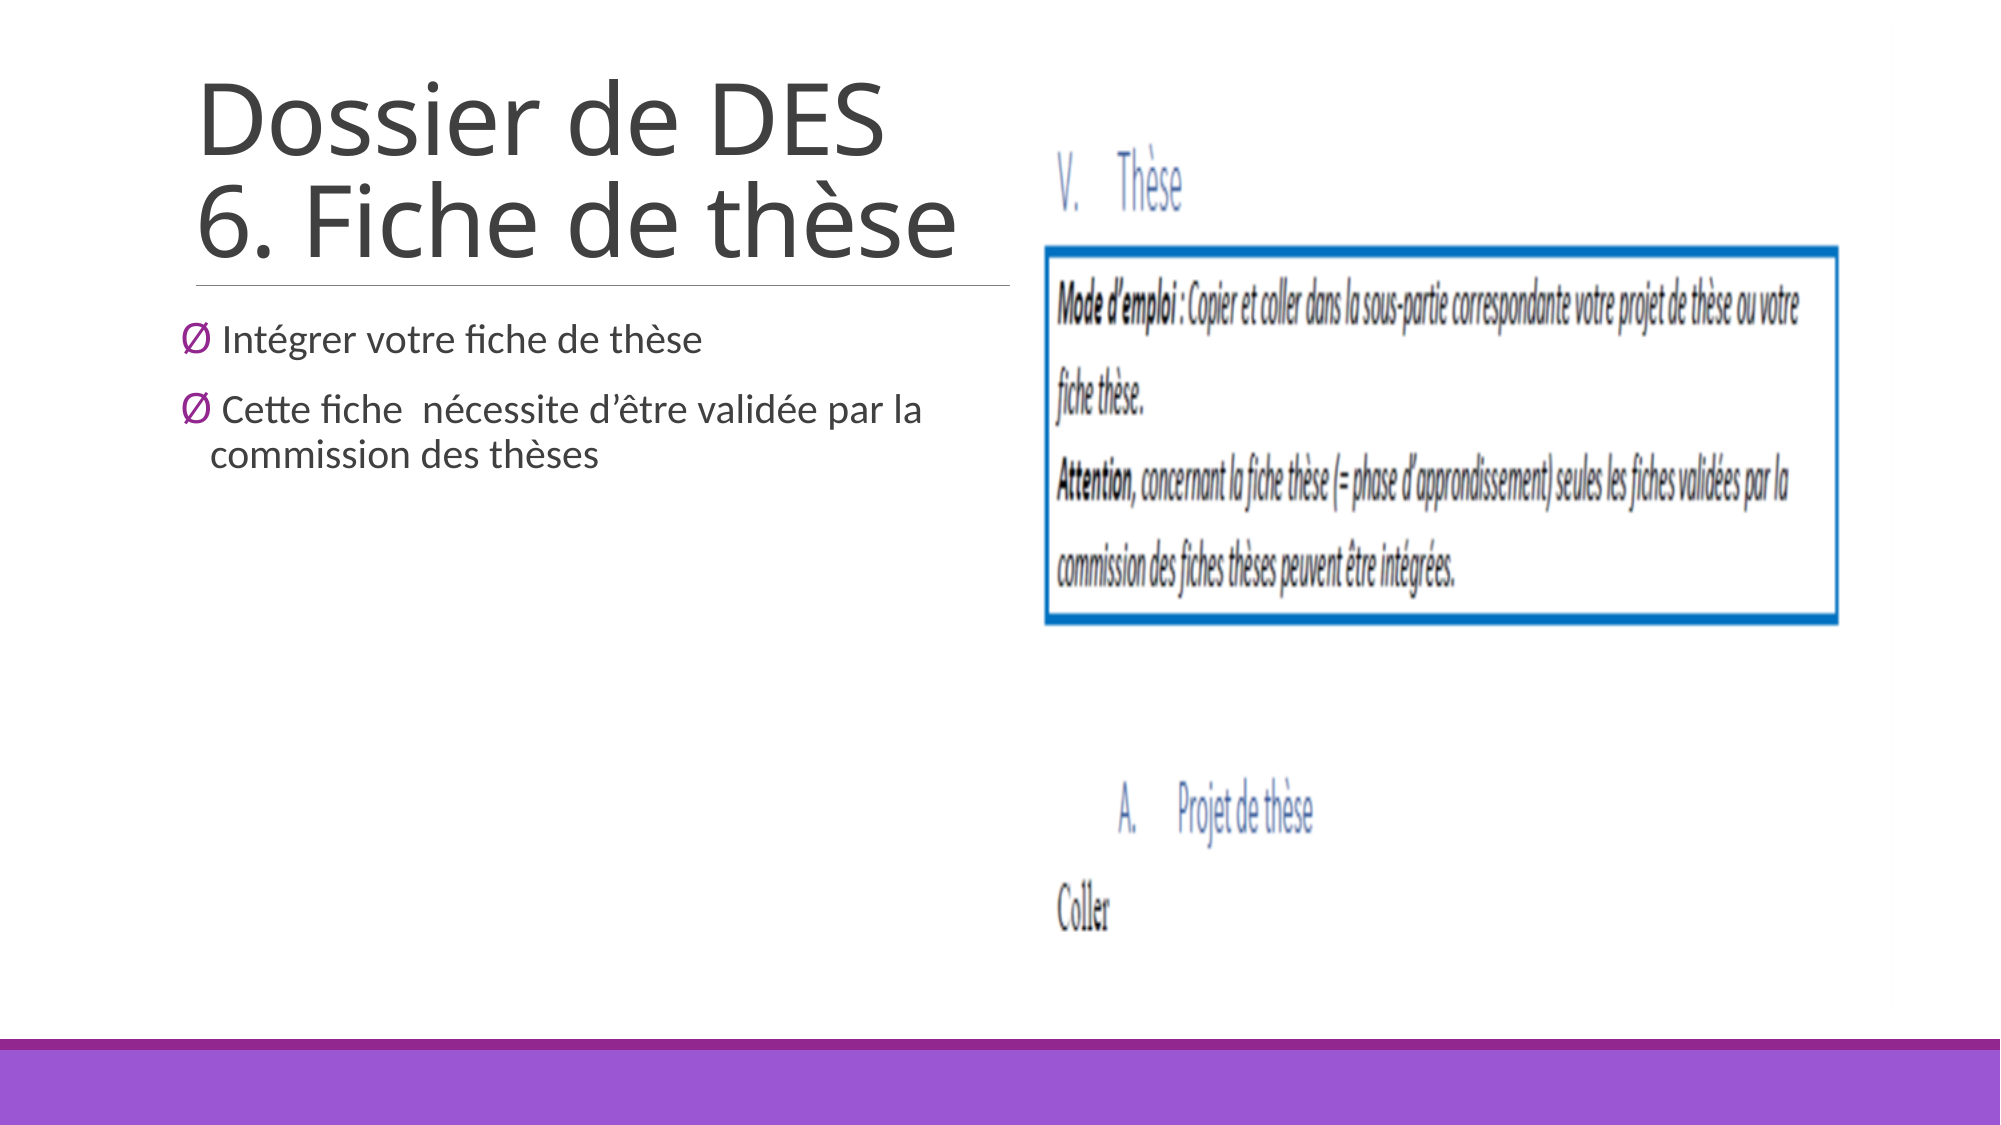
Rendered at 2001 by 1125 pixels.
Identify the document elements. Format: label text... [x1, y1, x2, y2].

list Intégrer votre fiche de thèse Cette fiche nécessite d’être validée par la commission des thèses [180, 309, 991, 970]
title Dossier de DES 6. Fiche de thèse [180, 47, 1010, 286]
picture [1010, 21, 1893, 1012]
